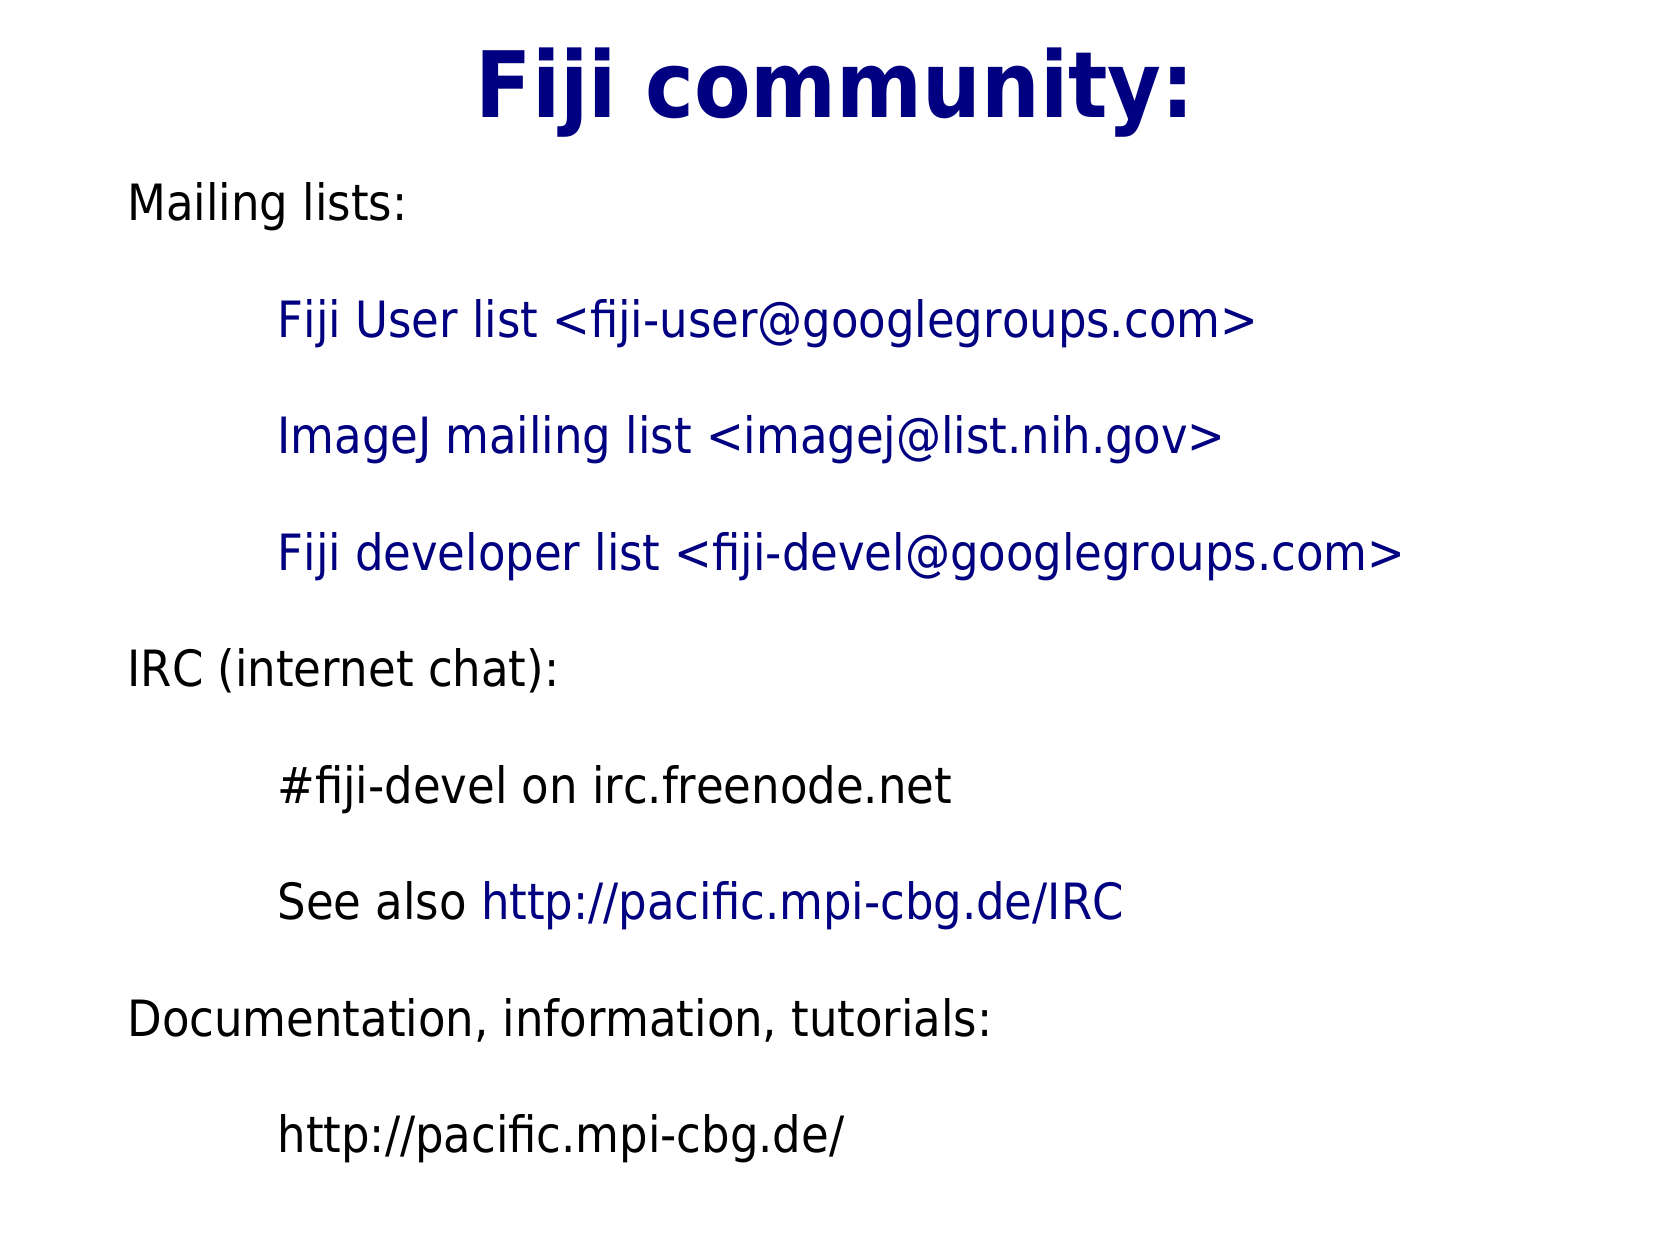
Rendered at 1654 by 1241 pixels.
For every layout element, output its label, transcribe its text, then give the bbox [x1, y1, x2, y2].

text_box Mailing lists: Fiji User list <fiji-user@googlegroups.com> ImageJ mailing list <imagej@list.nih.gov> Fiji developer list <fiji-devel@googlegroups.com> IRC (internet chat): #fiji-devel on irc.freenode.net See also http://pacific.mpi-cbg.de/IRC Documentation, information, tutorials: http://pacific.mpi-cbg.de/ [112, 166, 1576, 1241]
title Fiji community: [82, 31, 1571, 141]
